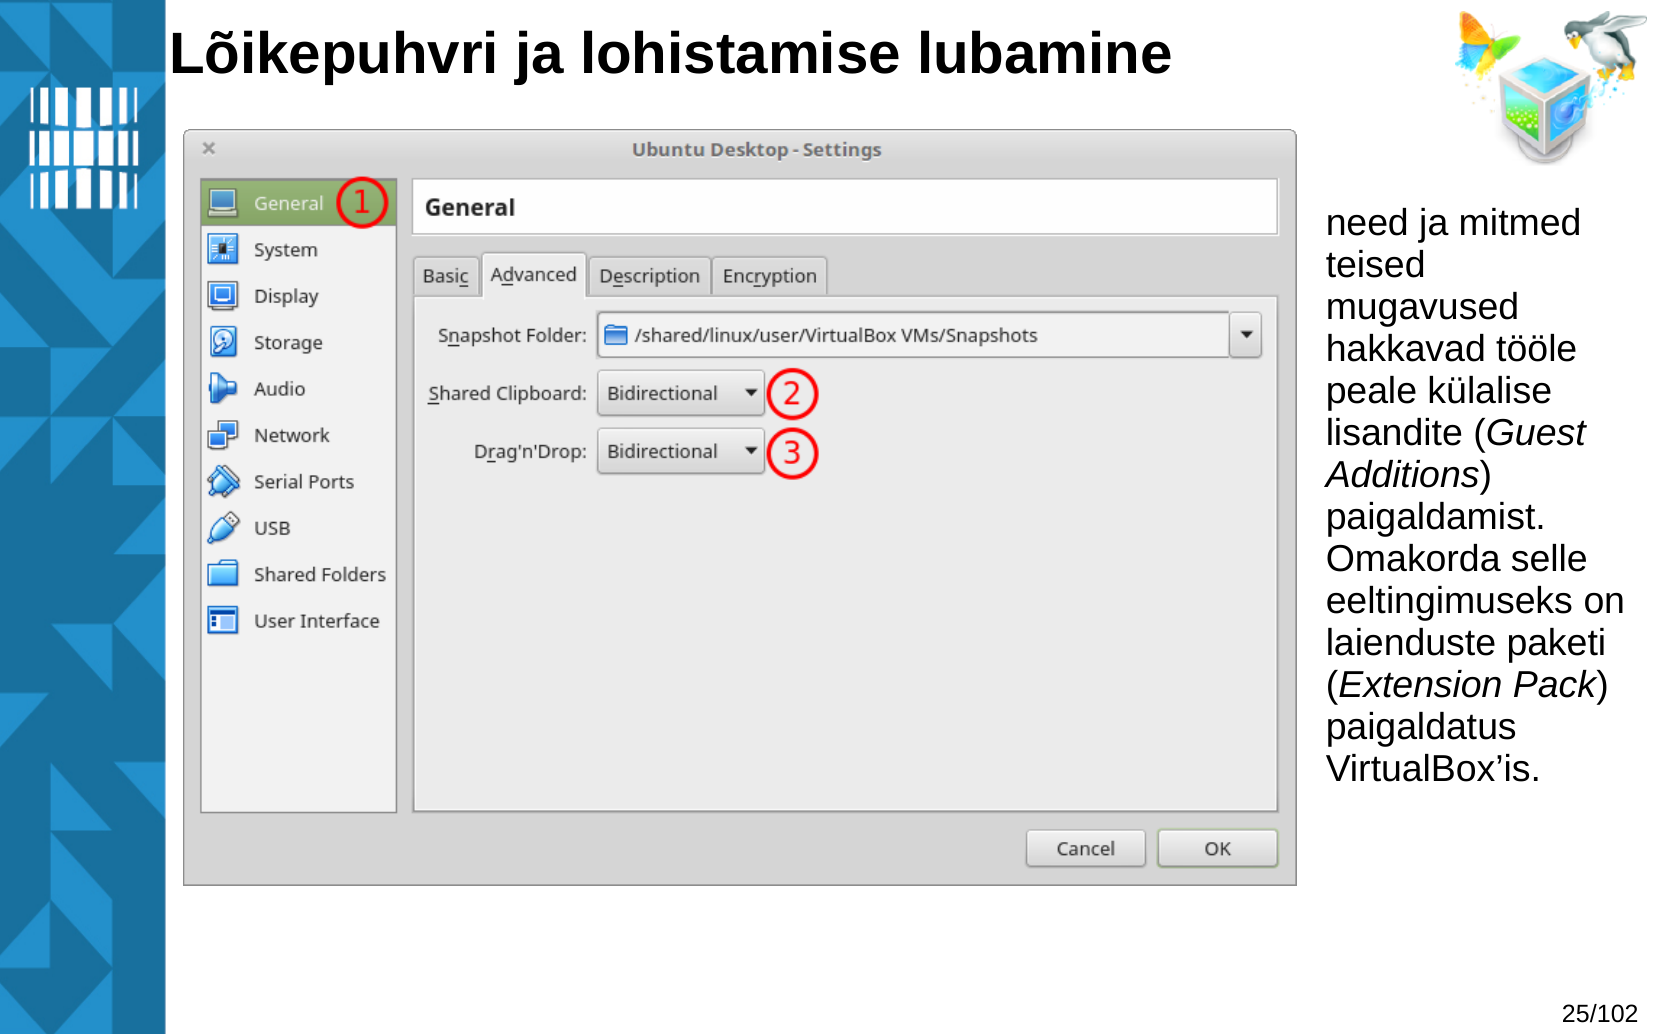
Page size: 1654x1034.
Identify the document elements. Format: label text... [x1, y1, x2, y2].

text_box need ja mitmed teised mugavused hakkavad tööle peale külalise lisandite (Guest Additions) paigaldamist. Omakorda selle eeltingimuseks on laienduste paketi (Extension Pack) paigaldatus VirtualBox’is. [1311, 193, 1642, 804]
picture [1452, 7, 1653, 166]
title Lõikepuhvri ja lohistamise lubamine [169, 11, 1571, 95]
picture [183, 129, 1297, 886]
